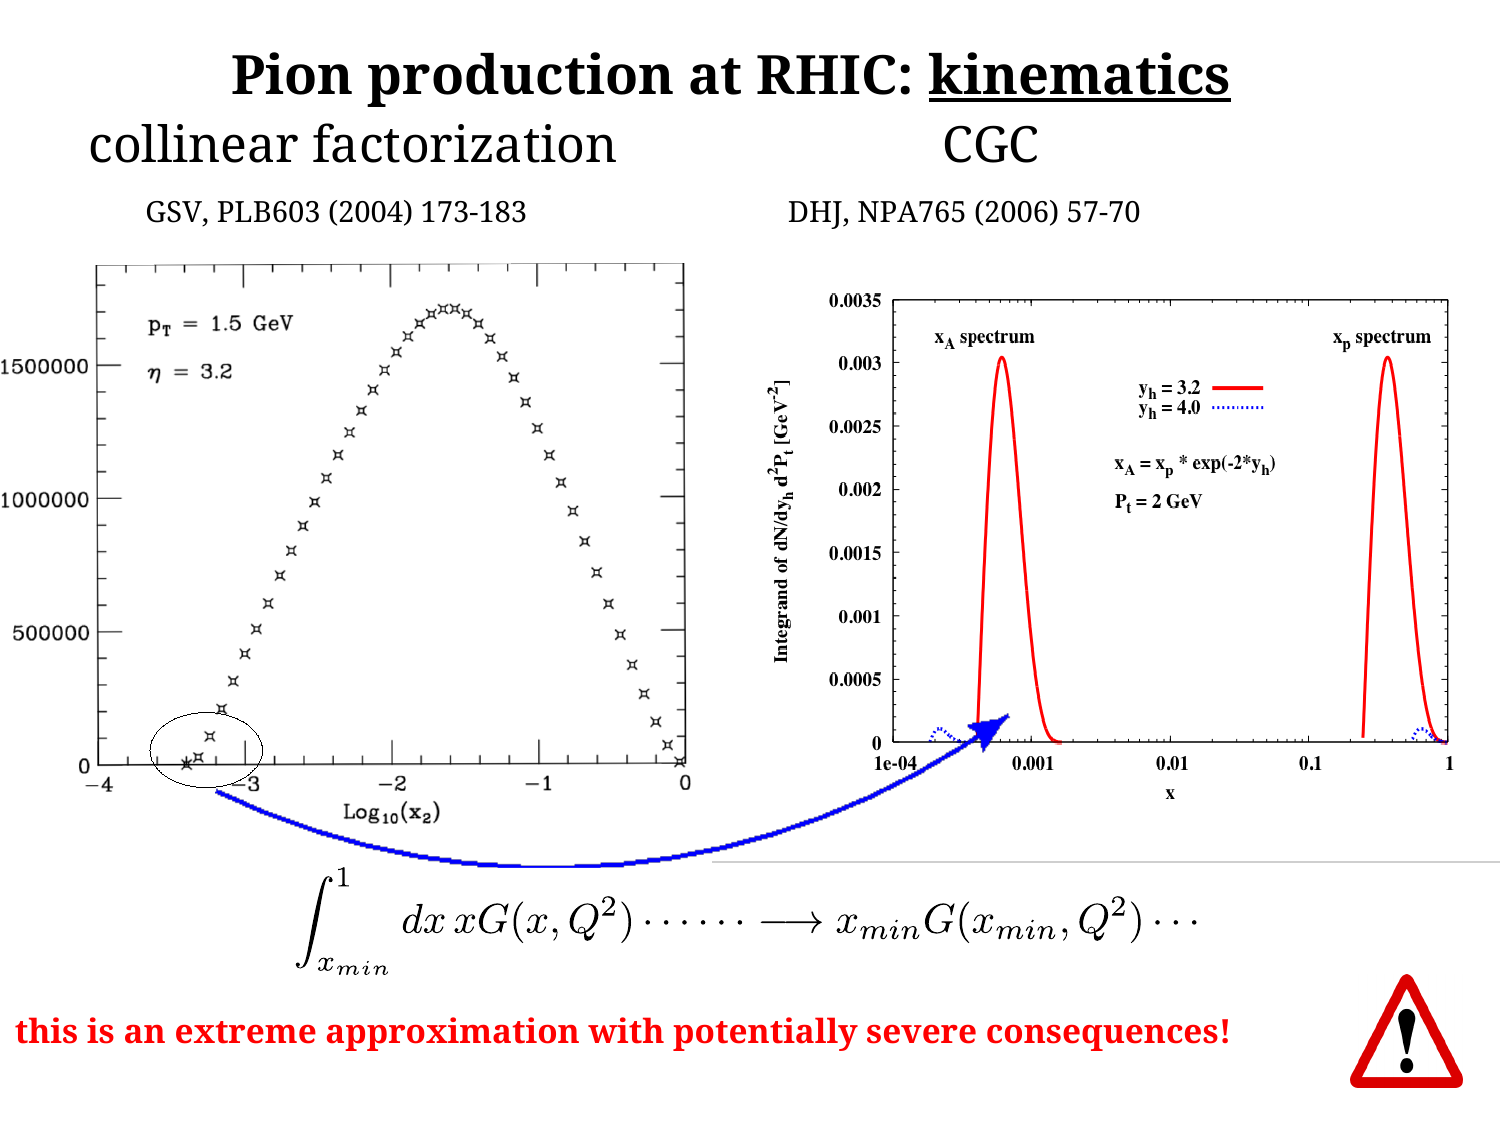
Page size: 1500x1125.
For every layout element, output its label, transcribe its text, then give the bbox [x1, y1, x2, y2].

picture [1350, 974, 1463, 1088]
text_box collinear factorization CGC GSV, PLB603 (2004) 173-183 DHJ, NPA765 (2006) 57-70 [0, 105, 1496, 276]
text_box this is an extreme approximation with potentially severe consequences! [0, 1002, 1350, 1058]
text_box [293, 867, 1201, 976]
picture [0, 224, 1500, 921]
text_box Pion production at RHIC: kinematics [0, 27, 1463, 105]
